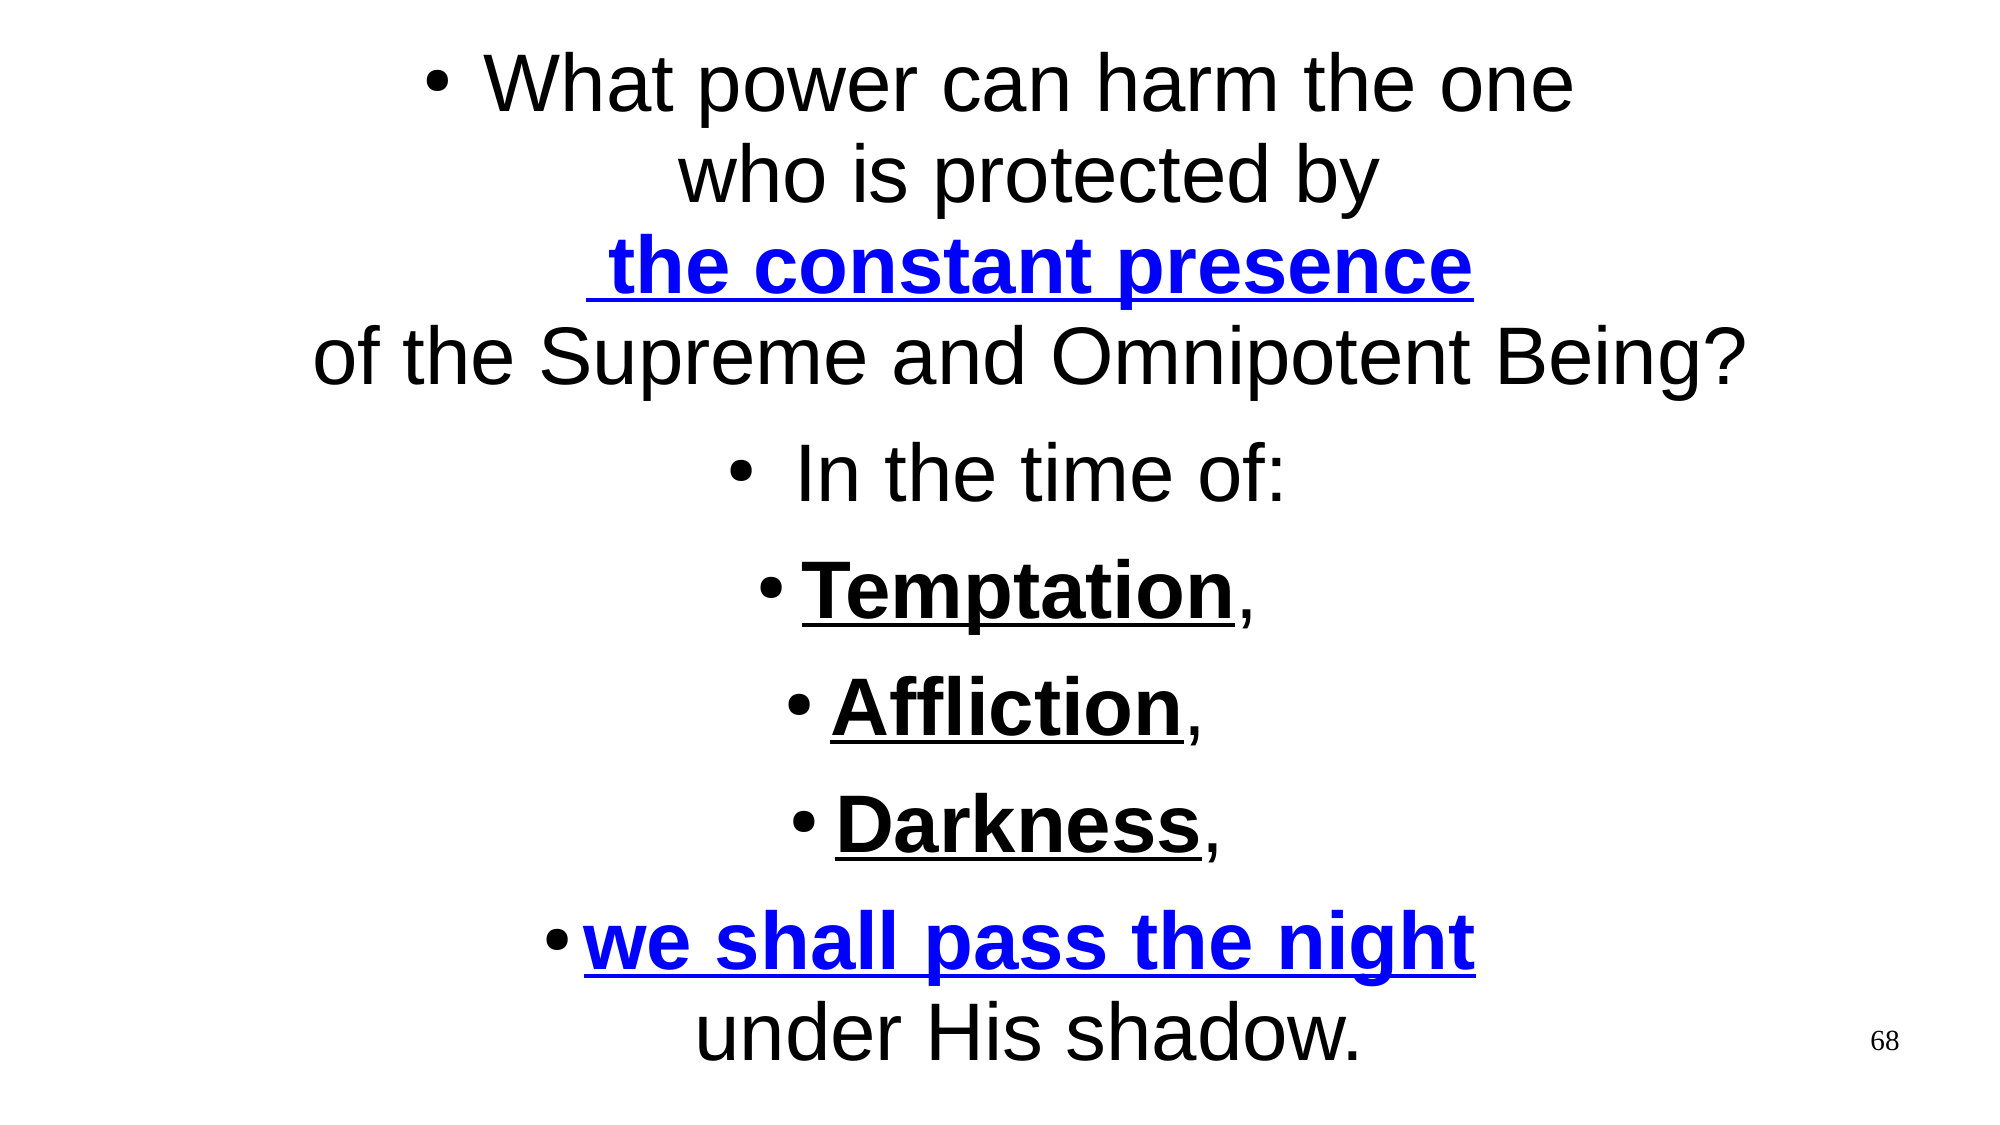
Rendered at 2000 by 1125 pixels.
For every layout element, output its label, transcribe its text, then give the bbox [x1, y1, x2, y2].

list What power can harm the one who is protected by the constant presence of the Supreme and Omnipotent Being? In the time of: Temptation, Affliction, Darkness, we shall pass the night under His shadow. [37, 37, 1988, 1088]
